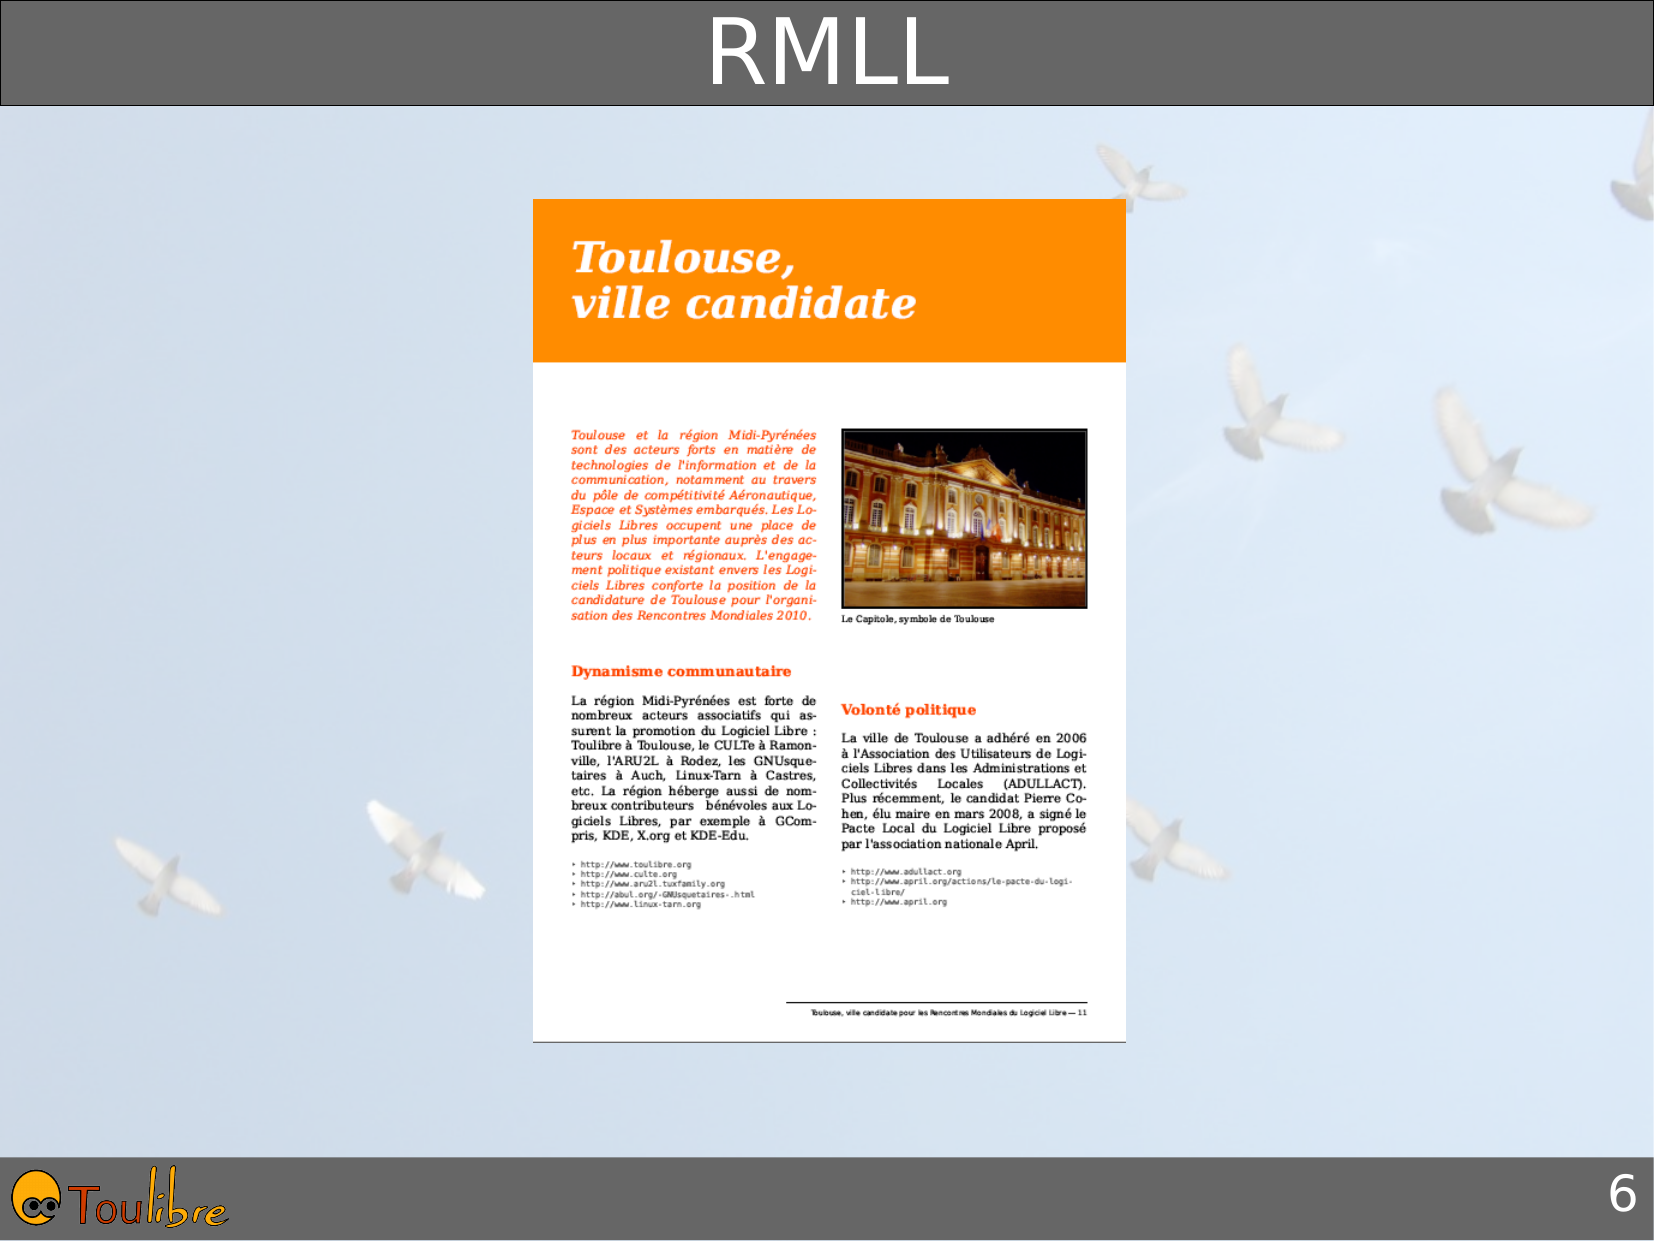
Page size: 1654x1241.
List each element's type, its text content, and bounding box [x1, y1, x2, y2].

picture [11, 1165, 229, 1228]
picture [533, 199, 1126, 1043]
title RMLL [0, 0, 1654, 107]
